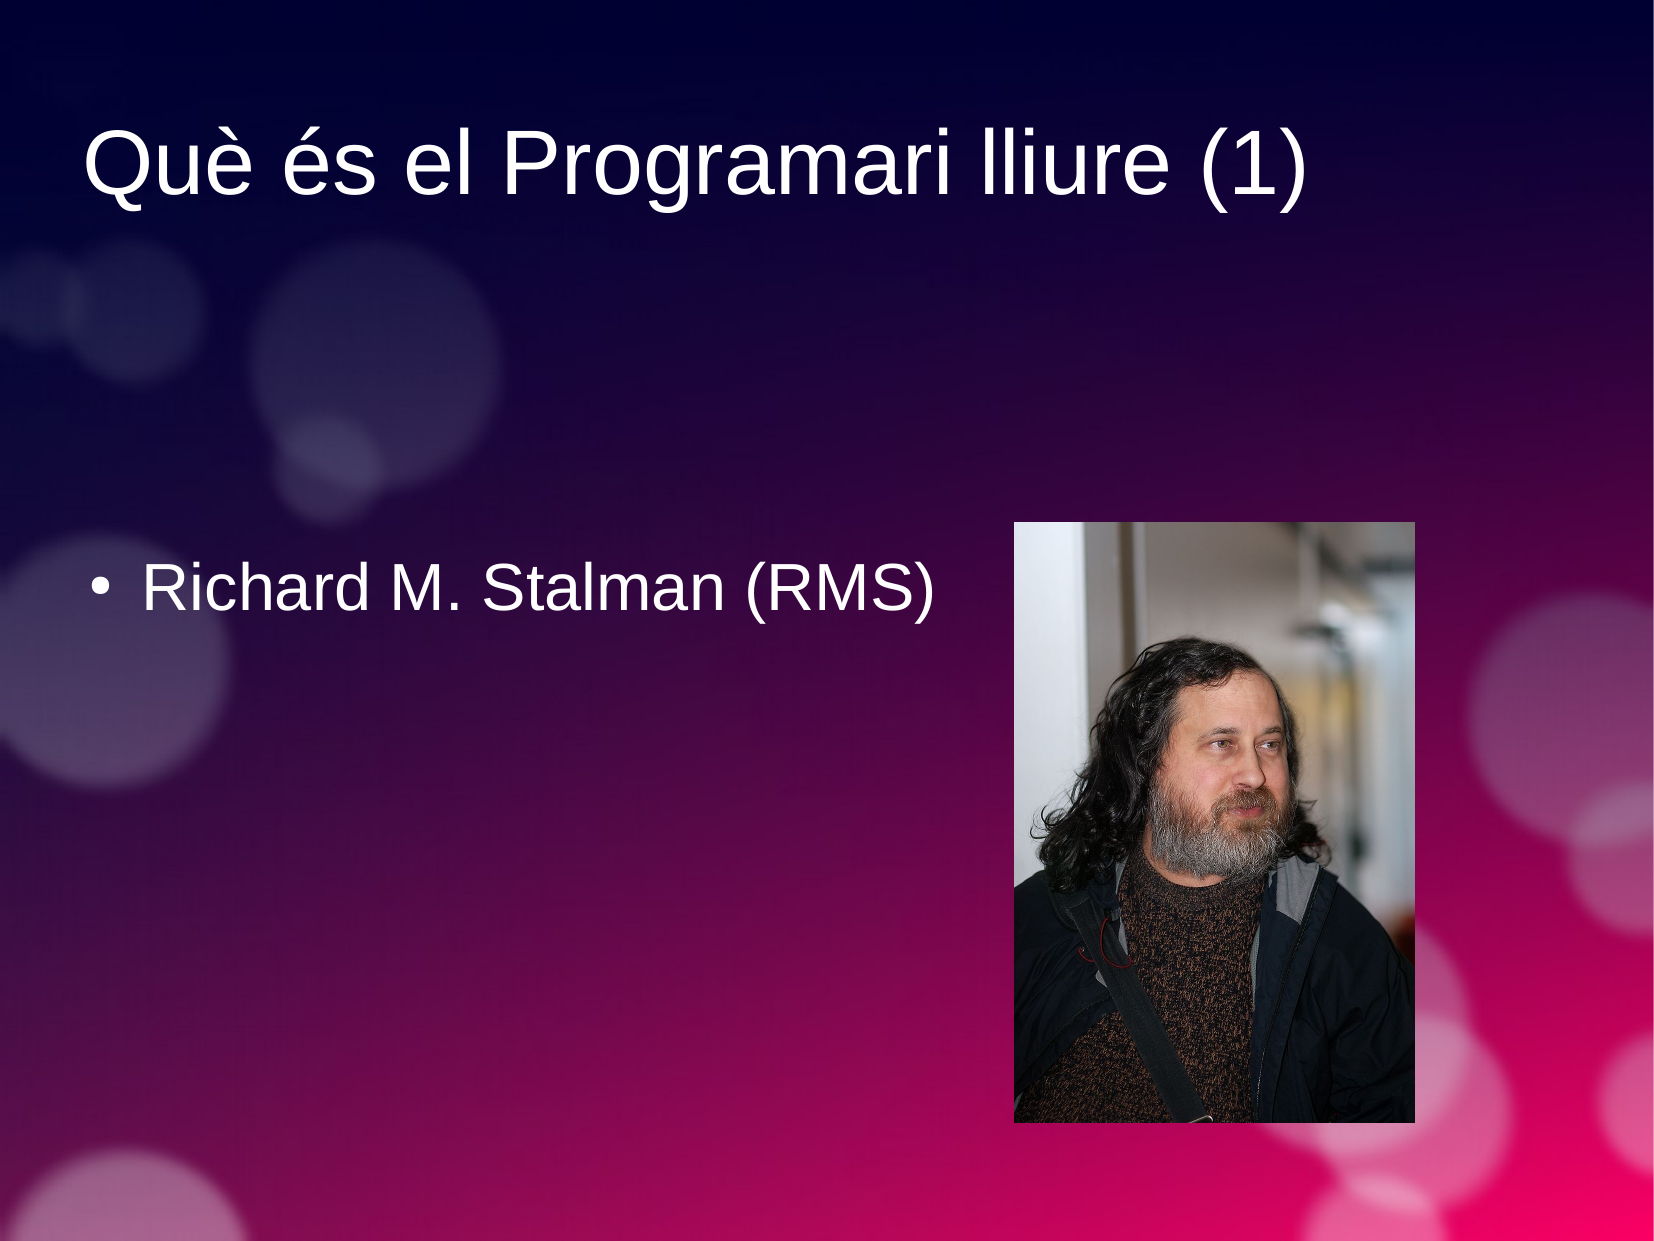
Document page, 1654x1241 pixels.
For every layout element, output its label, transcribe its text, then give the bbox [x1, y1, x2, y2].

picture [0, 0, 1654, 1241]
title Què és el Programari lliure (1) [82, 59, 1571, 267]
list Richard M. Stalman (RMS) [70, 549, 993, 674]
